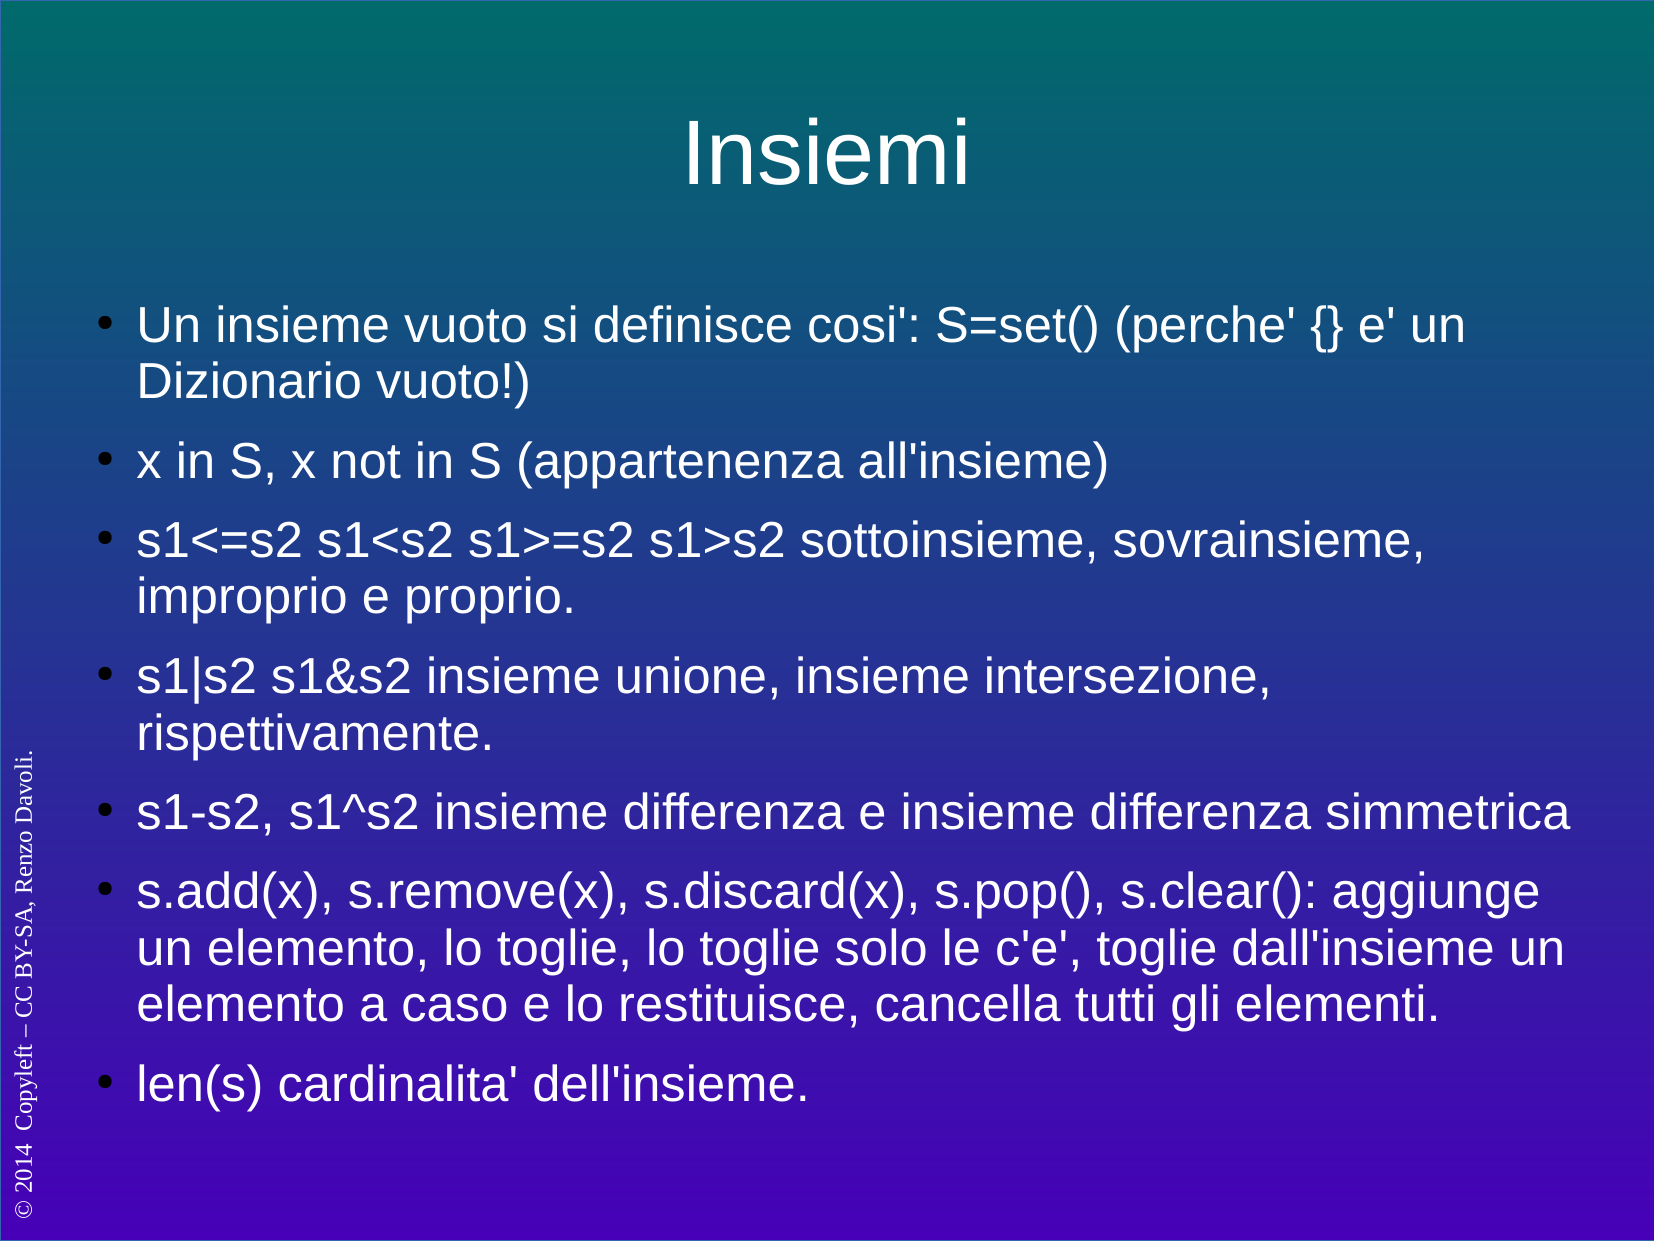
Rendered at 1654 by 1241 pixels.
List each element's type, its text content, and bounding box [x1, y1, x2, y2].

list Un insieme vuoto si definisce cosi': S=set() (perche' {} e' un Dizionario vuoto!) x in S, x not in S (appartenenza all'insieme) s1<=s2 s1<s2 s1>=s2 s1>s2 sottoinsieme, sovrainsieme, improprio e proprio. s1|s2 s1&s2 insieme unione, insieme intersezione, rispettivamente. s1-s2, s1^s2 insieme differenza e insieme differenza simmetrica s.add(x), s.remove(x), s.discard(x), s.pop(), s.clear(): aggiunge un elemento, lo toglie, lo toglie solo le c'e', toglie dall'insieme un elemento a caso e lo restituisce, cancella tutti gli elementi. len(s) cardinalita' dell'insieme. [82, 296, 1591, 1171]
title Insiemi [82, 49, 1571, 257]
